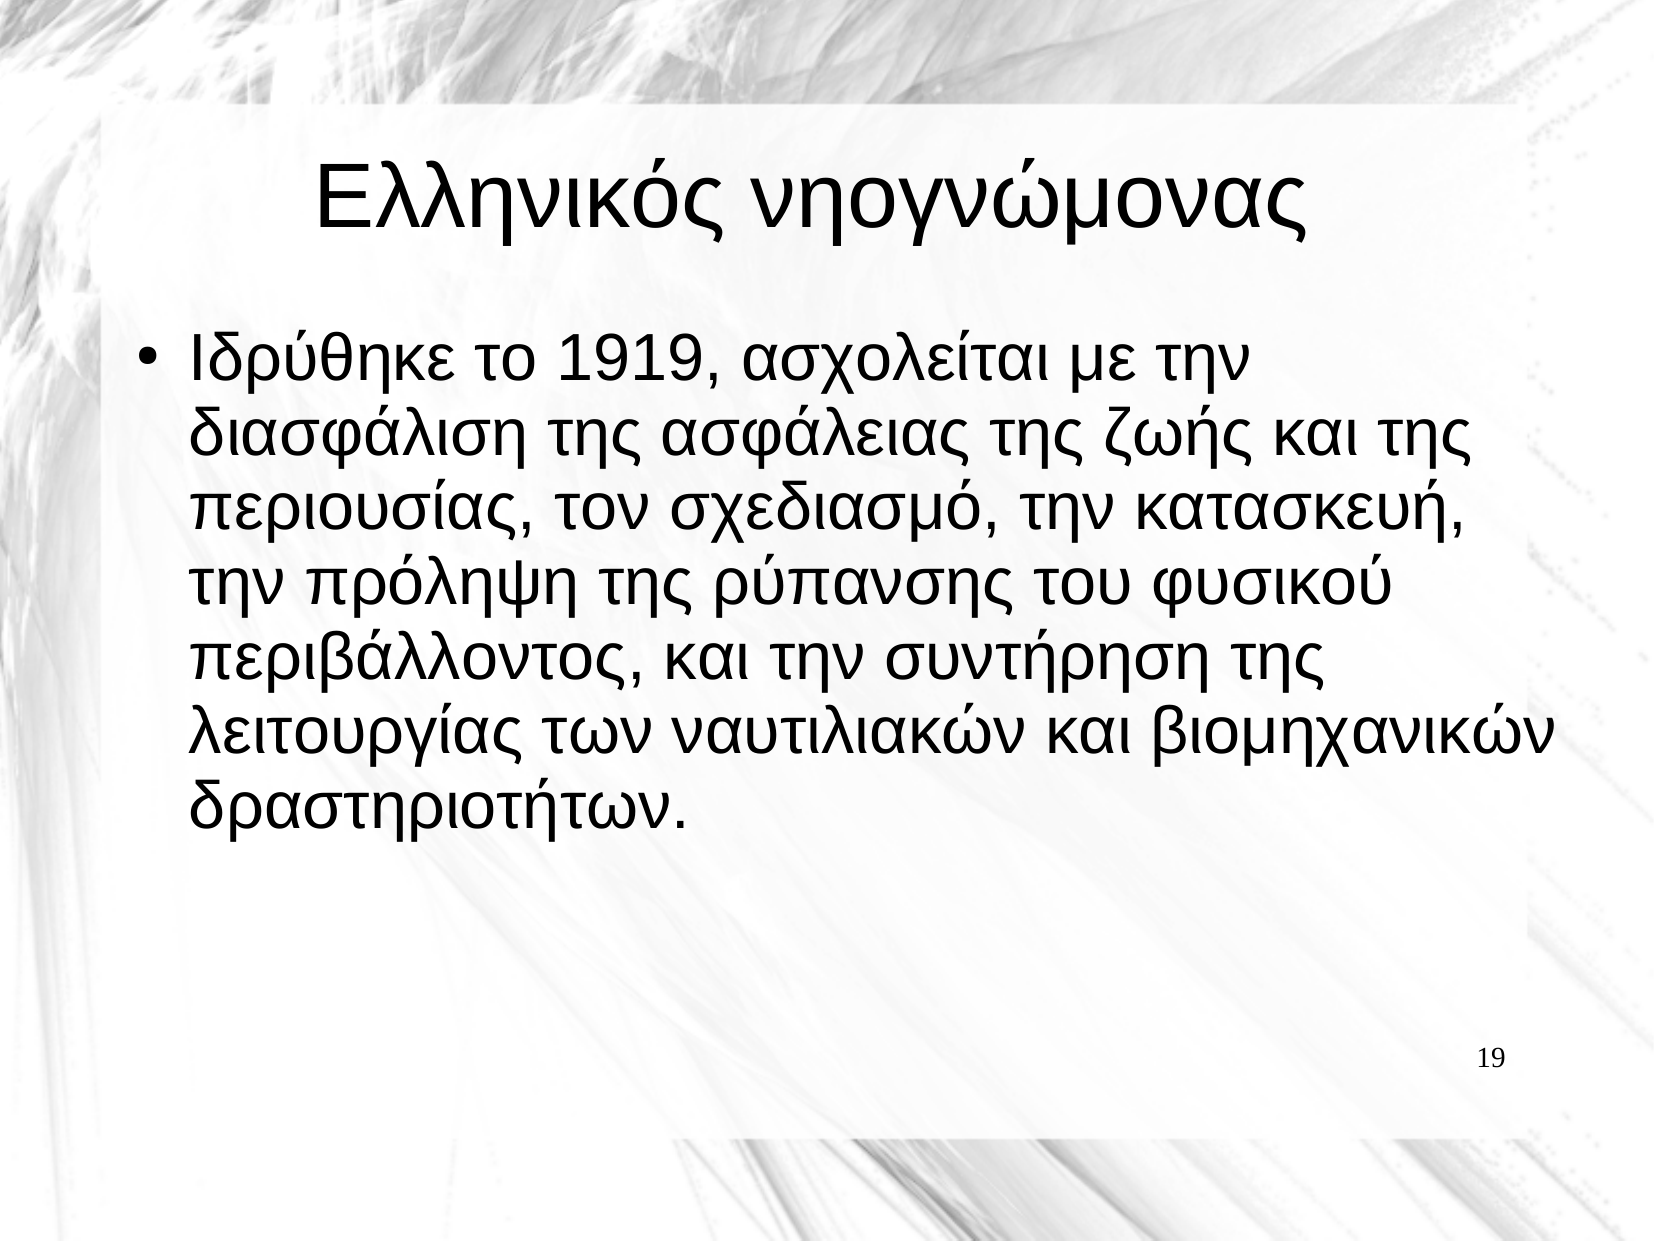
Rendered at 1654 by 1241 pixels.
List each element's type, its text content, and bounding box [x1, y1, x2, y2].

title Ελληνικός νηογνώμονας [118, 93, 1506, 299]
picture [0, 0, 1654, 1241]
list Ιδρύθηκε το 1919, ασχολείται με την διασφάλιση της ασφάλειας της ζωής και της περιουσίας, τον σχεδιασμό, την κατασκευή, την πρόληψη της ρύπανσης του φυσικού περιβάλλοντος, και την συντήρηση της λειτουργίας των ναυτιλιακών και βιομηχανικών δραστηριοτήτων. [118, 319, 1571, 945]
